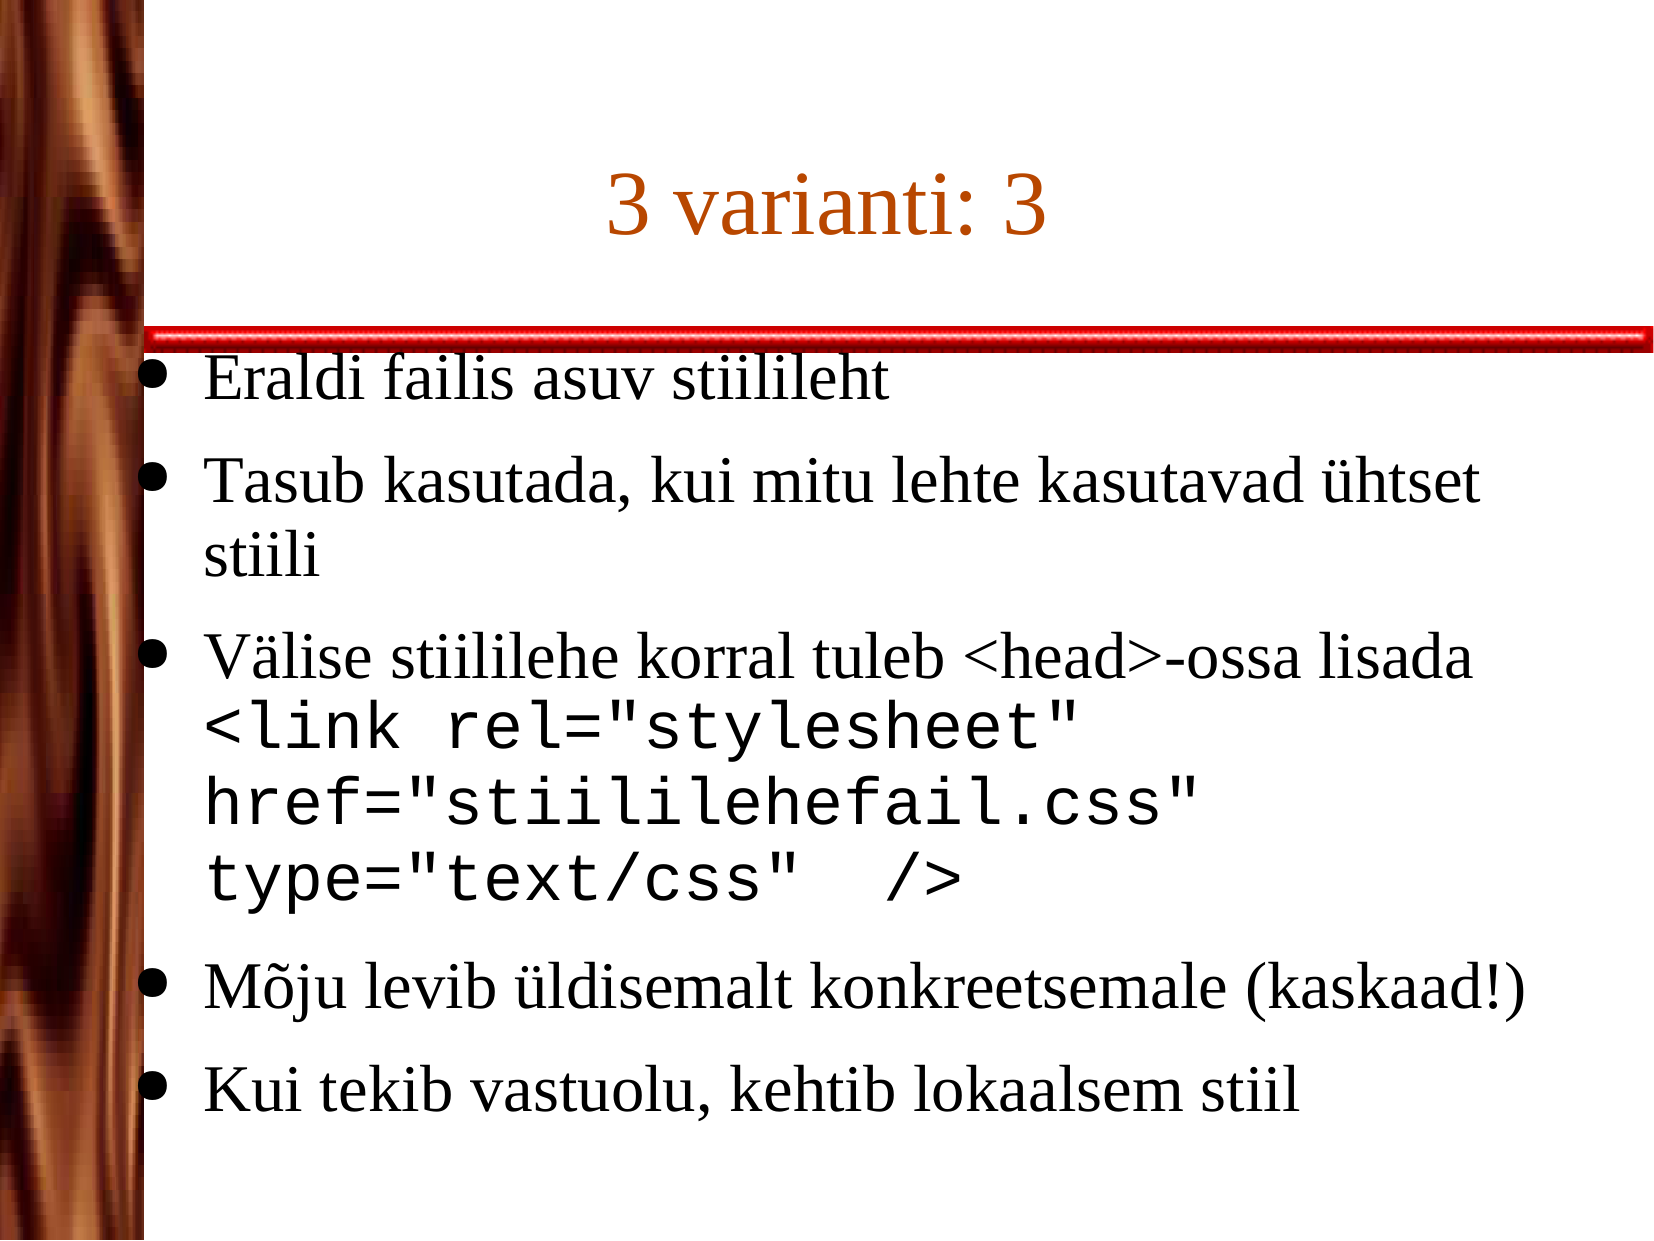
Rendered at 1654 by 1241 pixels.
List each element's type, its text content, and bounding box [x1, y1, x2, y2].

picture [0, 0, 1654, 1240]
title 3 varianti: 3 [121, 100, 1533, 312]
list Eraldi failis asuv stiilileht Tasub kasutada, kui mitu lehte kasutavad ühtset stiili Välise stiililehe korral tuleb <head>-ossa lisada <link rel="stylesheet" href="stiililehefail.css" type="text/css" /> Mõju levib üldisemalt konkreetsemale (kaskaad!) Kui tekib vastuolu, kehtib lokaalsem stiil [121, 344, 1533, 1180]
